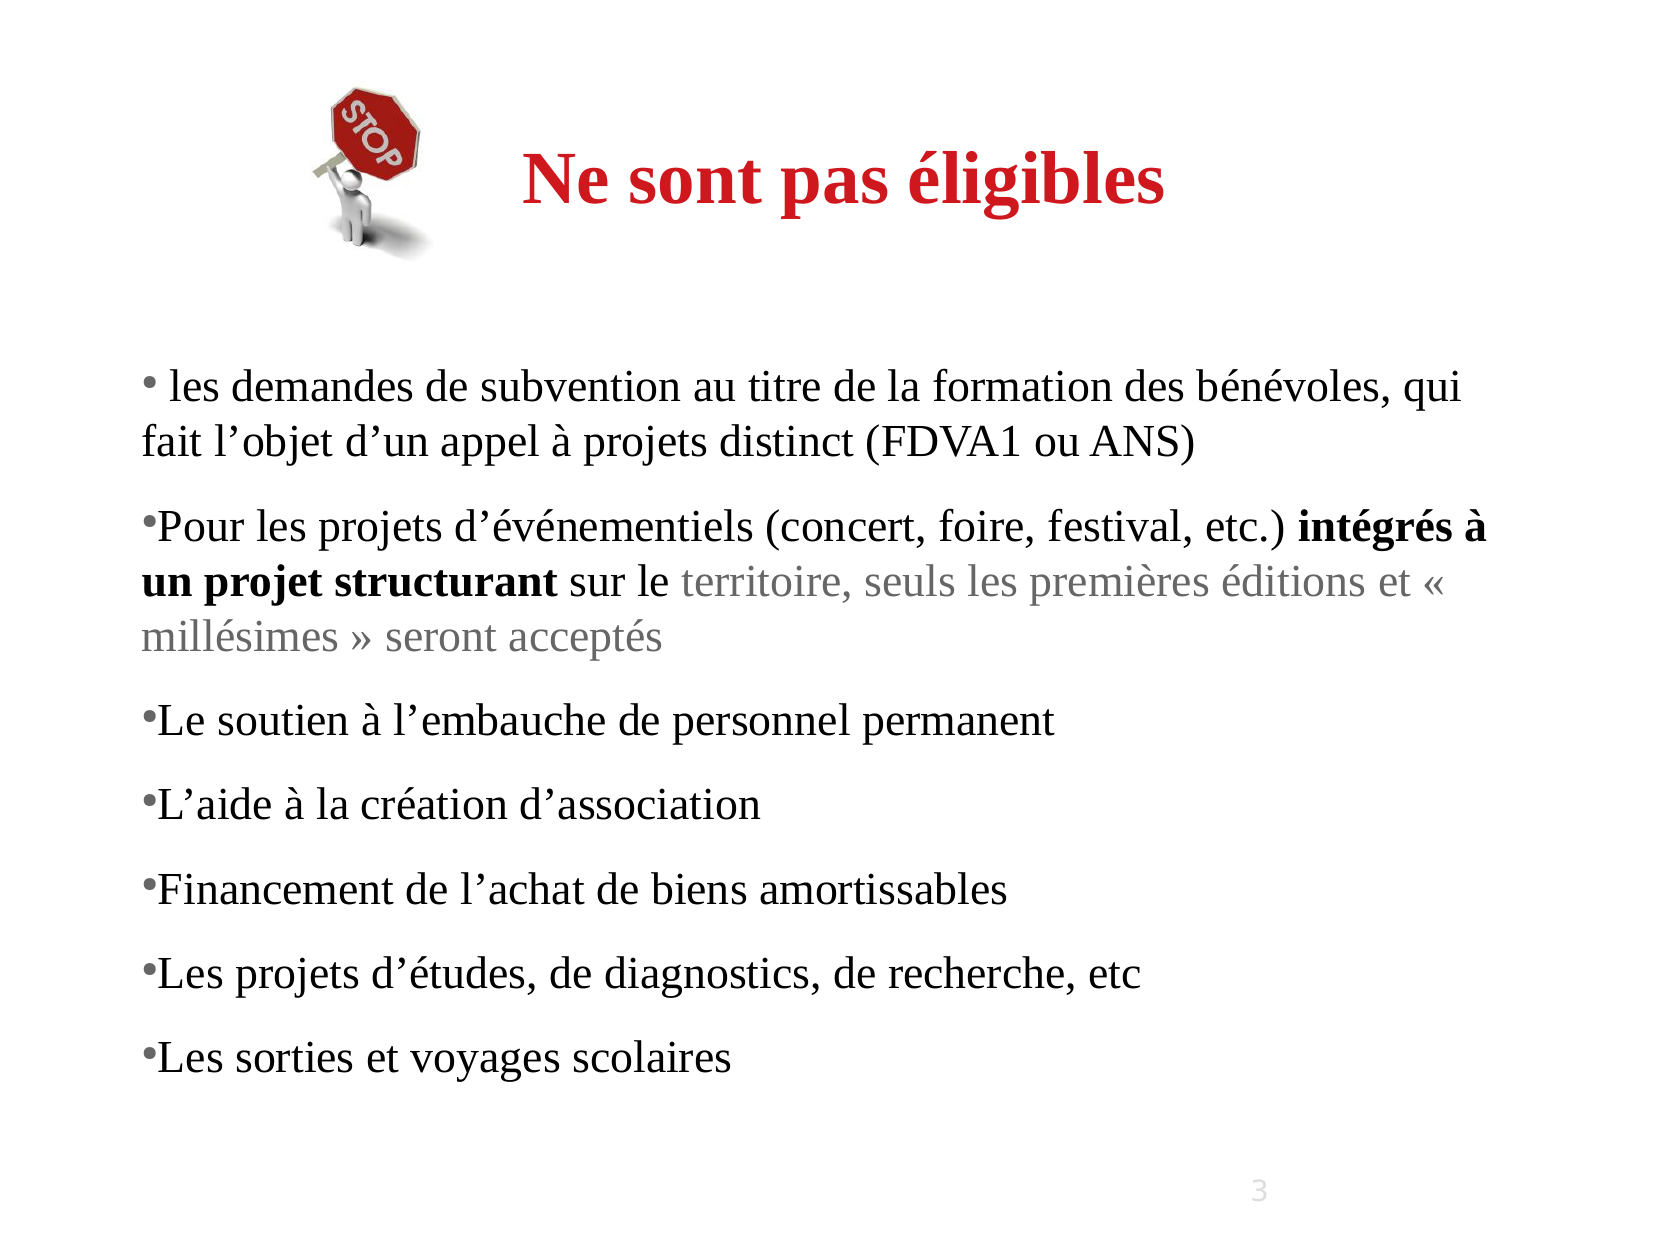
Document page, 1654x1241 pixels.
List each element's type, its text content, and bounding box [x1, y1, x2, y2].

title Ne sont pas éligibles [490, 74, 1288, 272]
list les demandes de subvention au titre de la formation des bénévoles, qui fait l’objet d’un appel à projets distinct (FDVA1 ou ANS) Pour les projets d’événementiels (concert, foire, festival, etc.) intégrés à un projet structurant sur le territoire, seuls les premières éditions et « millésimes » seront acceptés Le soutien à l’embauche de personnel permanent L’aide à la création d’association Financement de l’achat de biens amortissables Les projets d’études, de diagnostics, de recherche, etc Les sorties et voyages scolaires [141, 356, 1531, 1087]
text_box [1250, 1172, 1636, 1241]
picture [223, 73, 490, 272]
